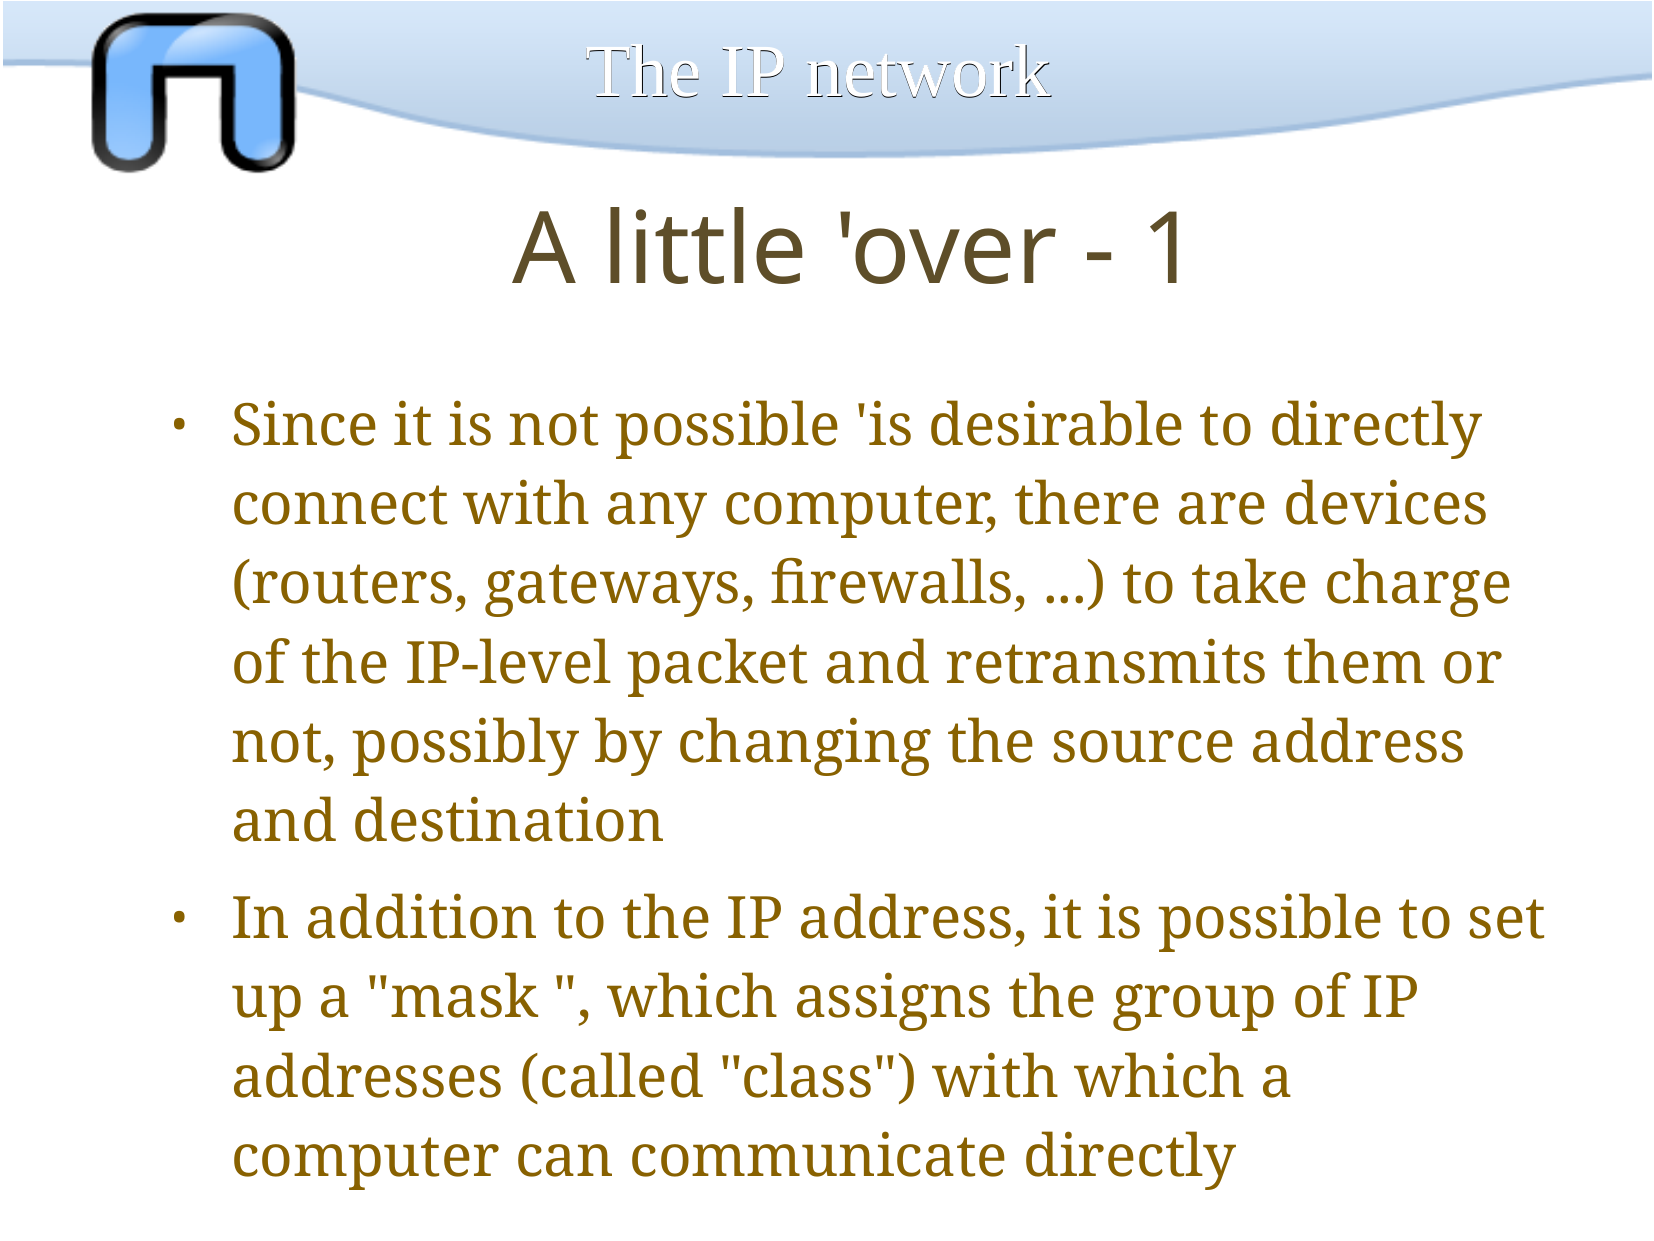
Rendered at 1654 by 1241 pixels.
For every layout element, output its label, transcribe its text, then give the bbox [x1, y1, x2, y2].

list Since it is not possible 'is desirable to directly connect with any computer, there are devices (routers, gateways, firewalls, ...) to take charge of the IP-level packet and retransmits them or not, possibly by changing the source address and destination In addition to the IP address, it is possible to set up a "mask ", which assigns the group of IP addresses (called "class") with which a computer can communicate directly [136, 383, 1555, 1241]
text_box The IP network [573, 29, 1063, 82]
picture [0, 0, 1654, 1241]
title A little 'over - 1 [147, 82, 1565, 408]
